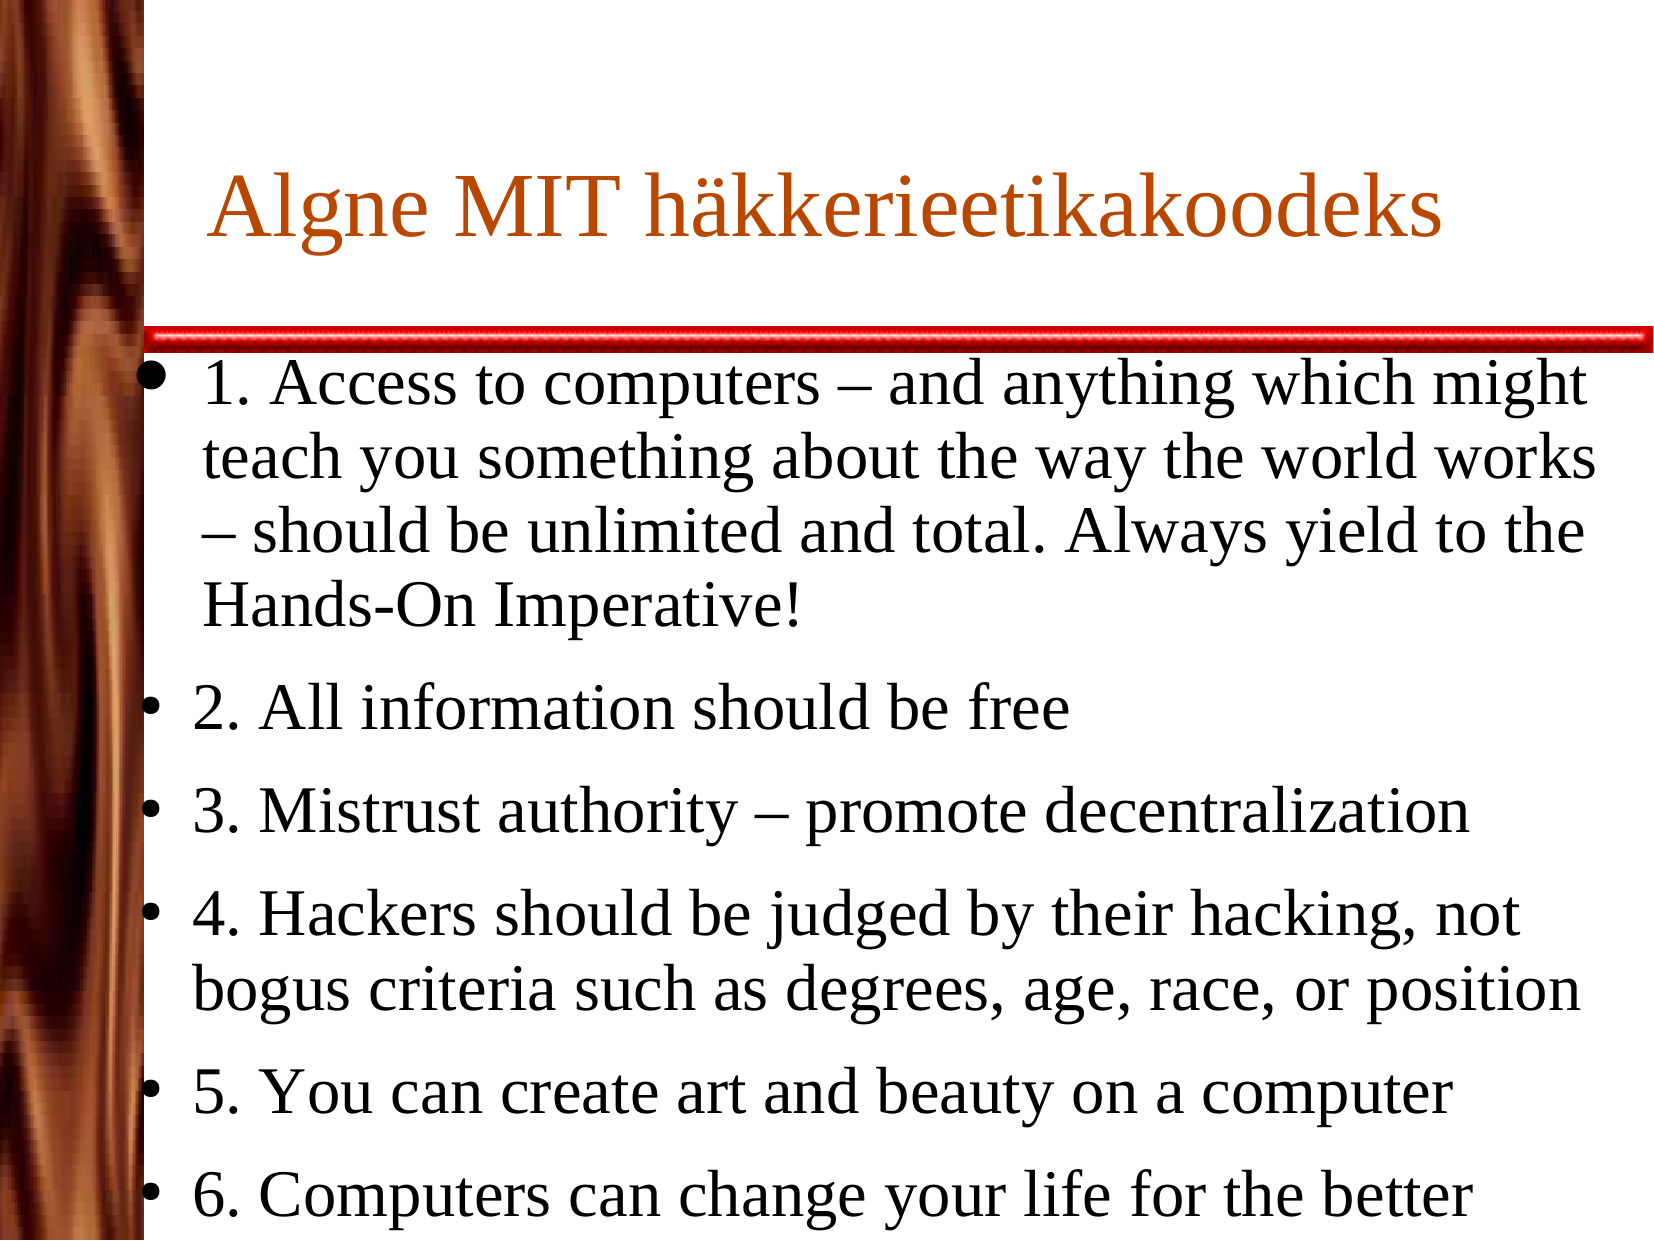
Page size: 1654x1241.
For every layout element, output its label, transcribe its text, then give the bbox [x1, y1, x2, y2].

title Algne MIT häkkerieetikakoodeks [121, 103, 1532, 309]
list 1. Access to computers – and anything which might teach you something about the way the world works – should be unlimited and total. Always yield to the Hands-On Imperative! 2. All information should be free 3. Mistrust authority – promote decentralization 4. Hackers should be judged by their hacking, not bogus criteria such as degrees, age, race, or position 5. You can create art and beauty on a computer 6. Computers can change your life for the better [121, 344, 1625, 1231]
picture [0, 0, 1654, 1240]
